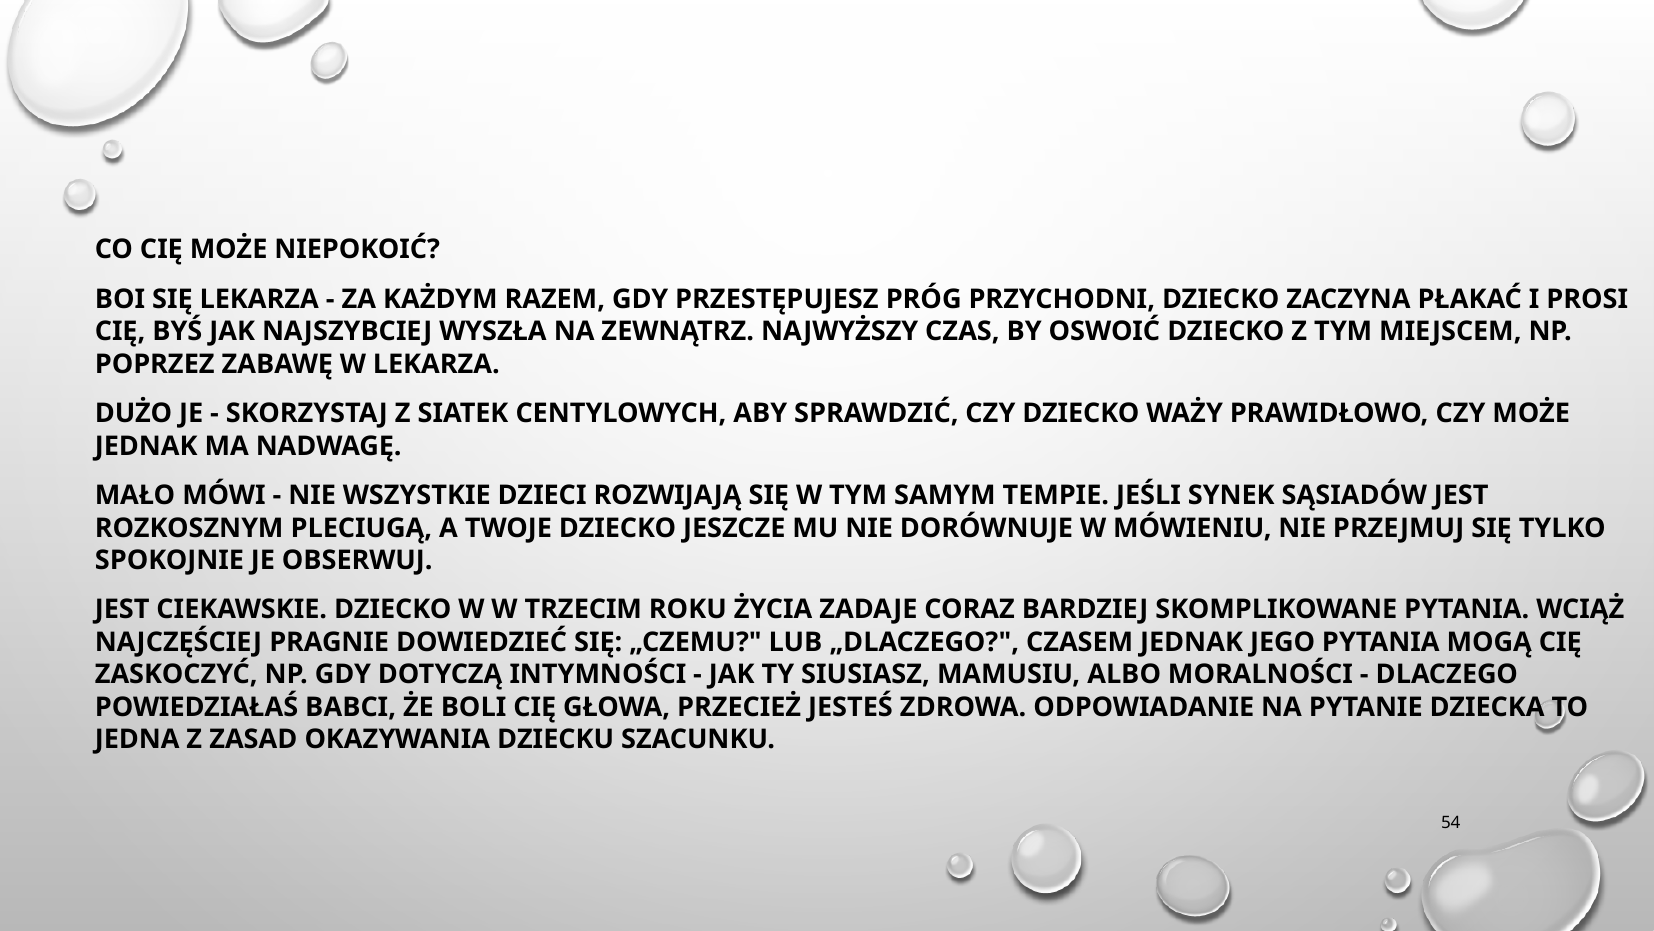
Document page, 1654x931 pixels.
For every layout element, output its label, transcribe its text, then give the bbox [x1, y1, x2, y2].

list Co cię może niepokoić? Boi się lekarza - za każdym razem, gdy przestępujesz próg przychodni, dziecko zaczyna płakać i prosi cię, byś jak najszybciej wyszła na zewnątrz. Najwyższy czas, by oswoić dziecko z tym miejscem, np. poprzez zabawę w lekarza. Dużo je - skorzystaj z siatek centylowych, aby sprawdzić, czy dziecko waży prawidłowo, czy może jednak ma nadwagę. Mało mówi - nie wszystkie dzieci rozwijają się w tym samym tempie. Jeśli synek sąsiadów jest rozkosznym pleciugą, a twoje dziecko jeszcze mu nie dorównuje w mówieniu, nie przejmuj się tylko spokojnie je obserwuj. Jest ciekawskie. Dziecko w w trzecim roku życia zadaje coraz bardziej skomplikowane pytania. Wciąż najczęściej pragnie dowiedzieć się: „czemu?" lub „dlaczego?", czasem jednak jego pytania mogą cię zaskoczyć, np. gdy dotyczą intymności - jak ty siusiasz, mamusiu, albo moralności - dlaczego powiedziałaś babci, że boli cię głowa, przecież jesteś zdrowa. Odpowiadanie na pytanie dziecka to jedna z zasad okazywania dziecku szacunku. [79, 224, 1654, 764]
text_box [1426, 798, 1530, 848]
